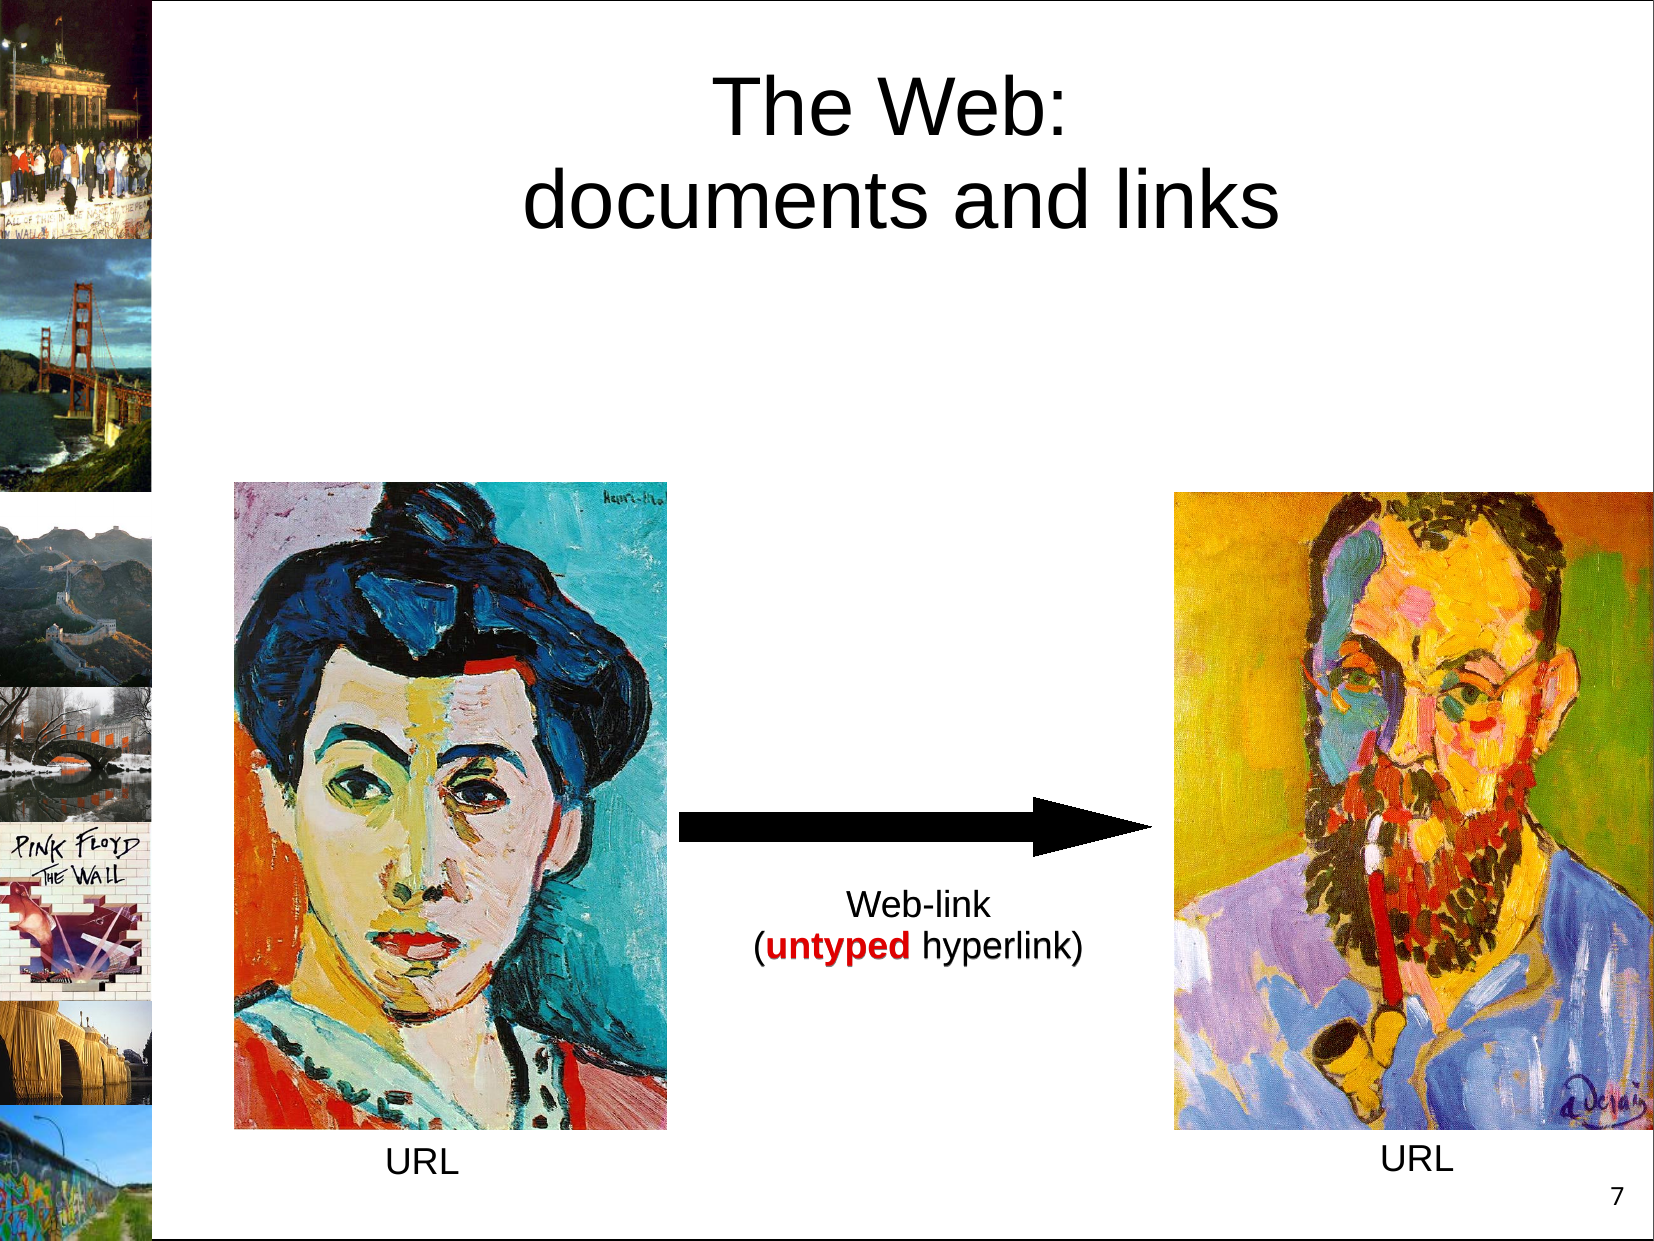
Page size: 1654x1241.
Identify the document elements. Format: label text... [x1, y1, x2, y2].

text_box <number> [1570, 1171, 1640, 1216]
text_box [679, 797, 1152, 857]
text_box [234, 482, 667, 1131]
text_box URL [1364, 1129, 1470, 1188]
title The Web: documents and links [234, 34, 1571, 272]
picture [0, 0, 152, 1241]
text_box URL [370, 1132, 475, 1190]
text_box Web-link (untyped hyperlink) [738, 875, 1099, 975]
text_box [1174, 492, 1654, 1130]
